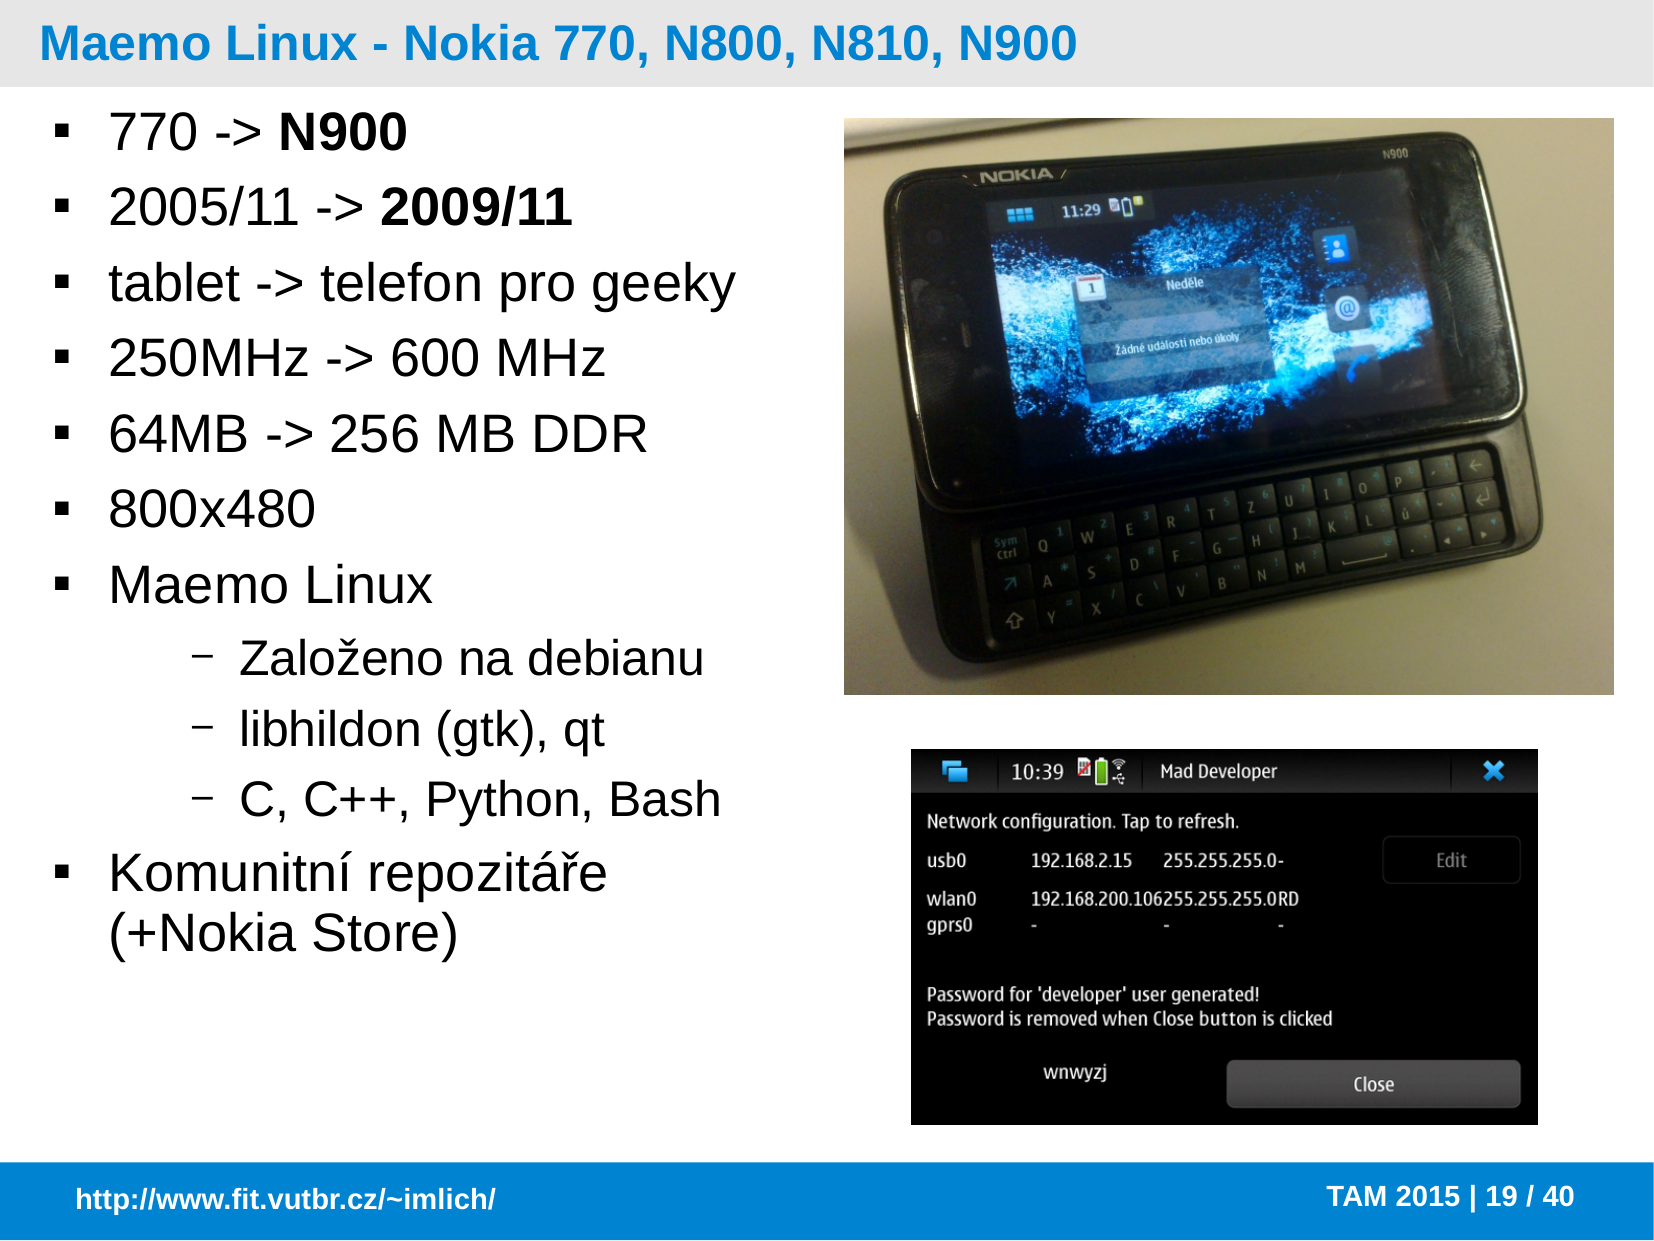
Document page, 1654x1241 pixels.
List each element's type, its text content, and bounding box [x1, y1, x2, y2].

list 770 -> N900 2005/11 -> 2009/11 tablet -> telefon pro geeky 250MHz -> 600 MHz 64MB -> 256 MB DDR 800x480 Maemo Linux Založeno na debianu libhildon (gtk), qt C, C++, Python, Bash Komunitní repozitáře (+Nokia Store) [37, 101, 807, 1126]
picture [911, 749, 1538, 1126]
title Maemo Linux - Nokia 770, N800, N810, N900 [39, 5, 1615, 81]
picture [844, 118, 1614, 695]
